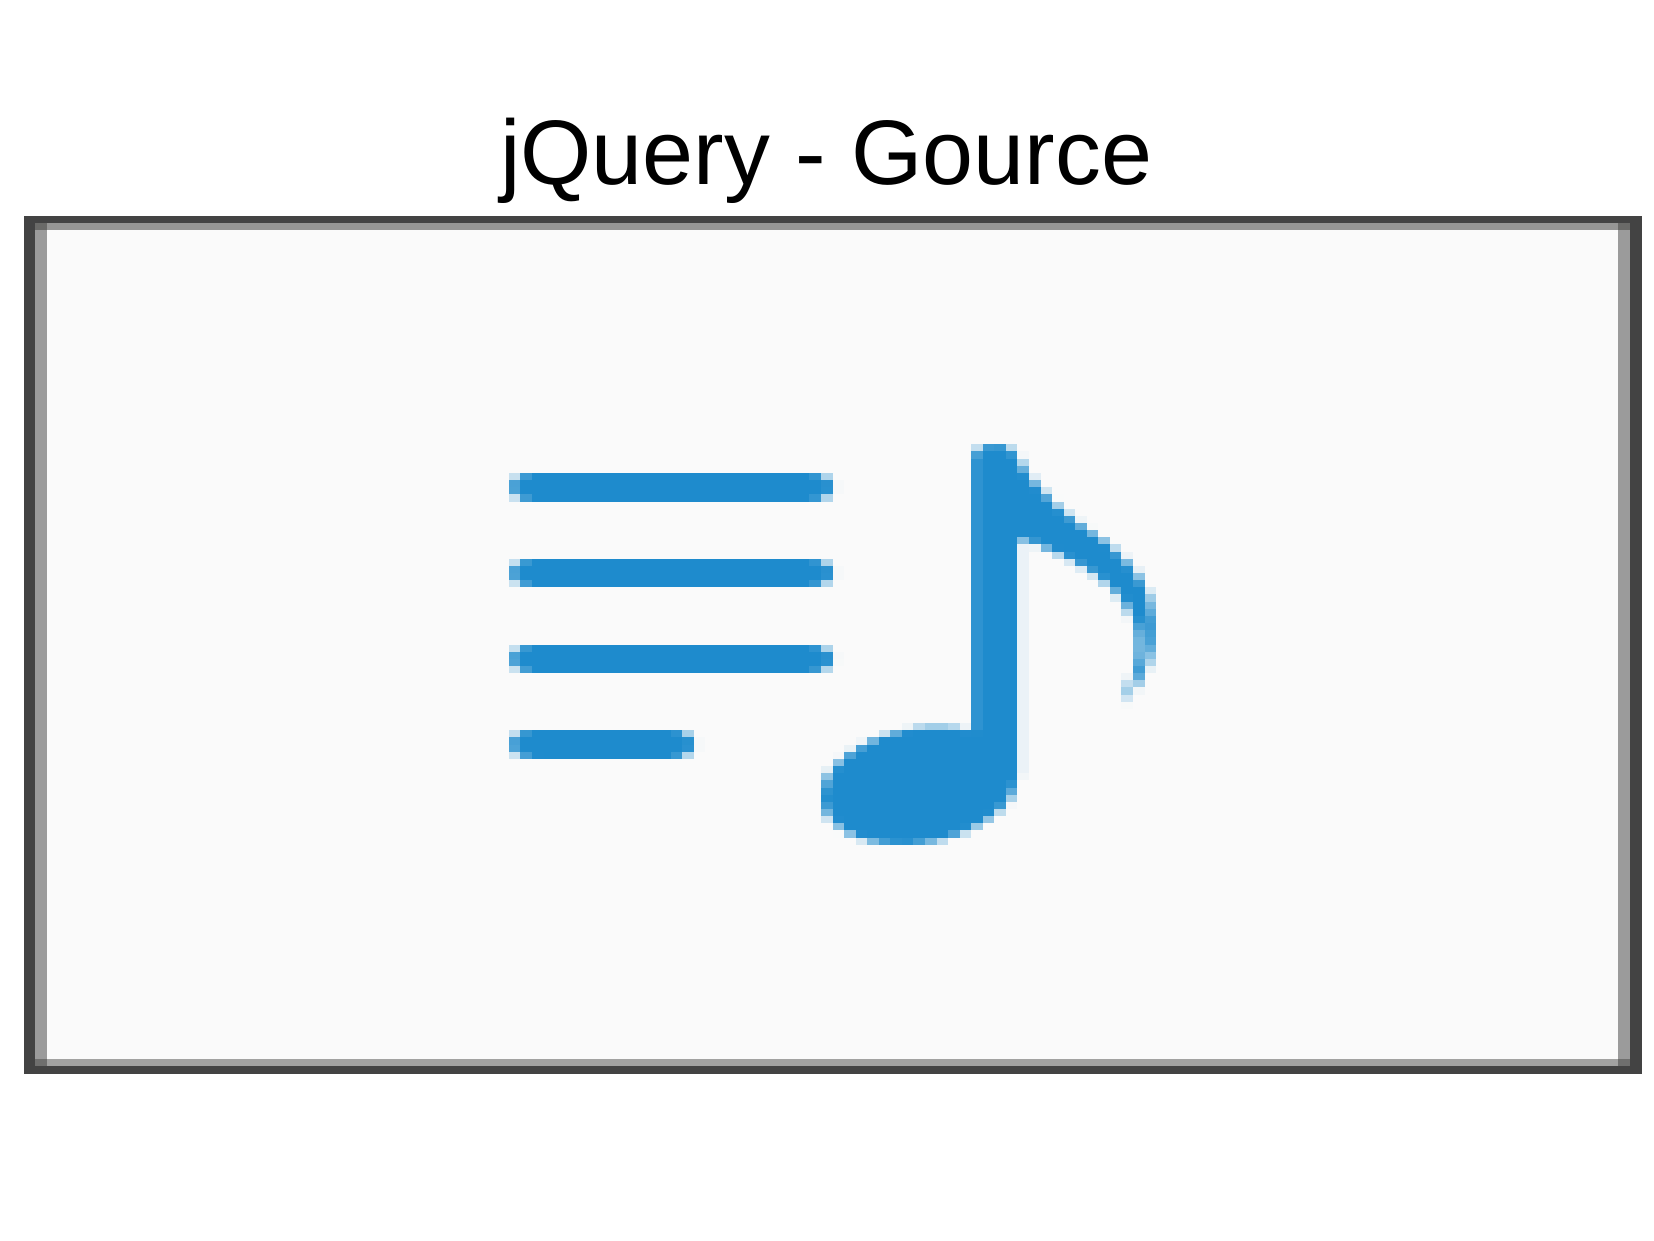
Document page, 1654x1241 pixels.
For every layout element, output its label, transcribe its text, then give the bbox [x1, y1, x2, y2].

title jQuery - Gource [82, 49, 1571, 215]
text_box [23, 215, 1643, 1075]
